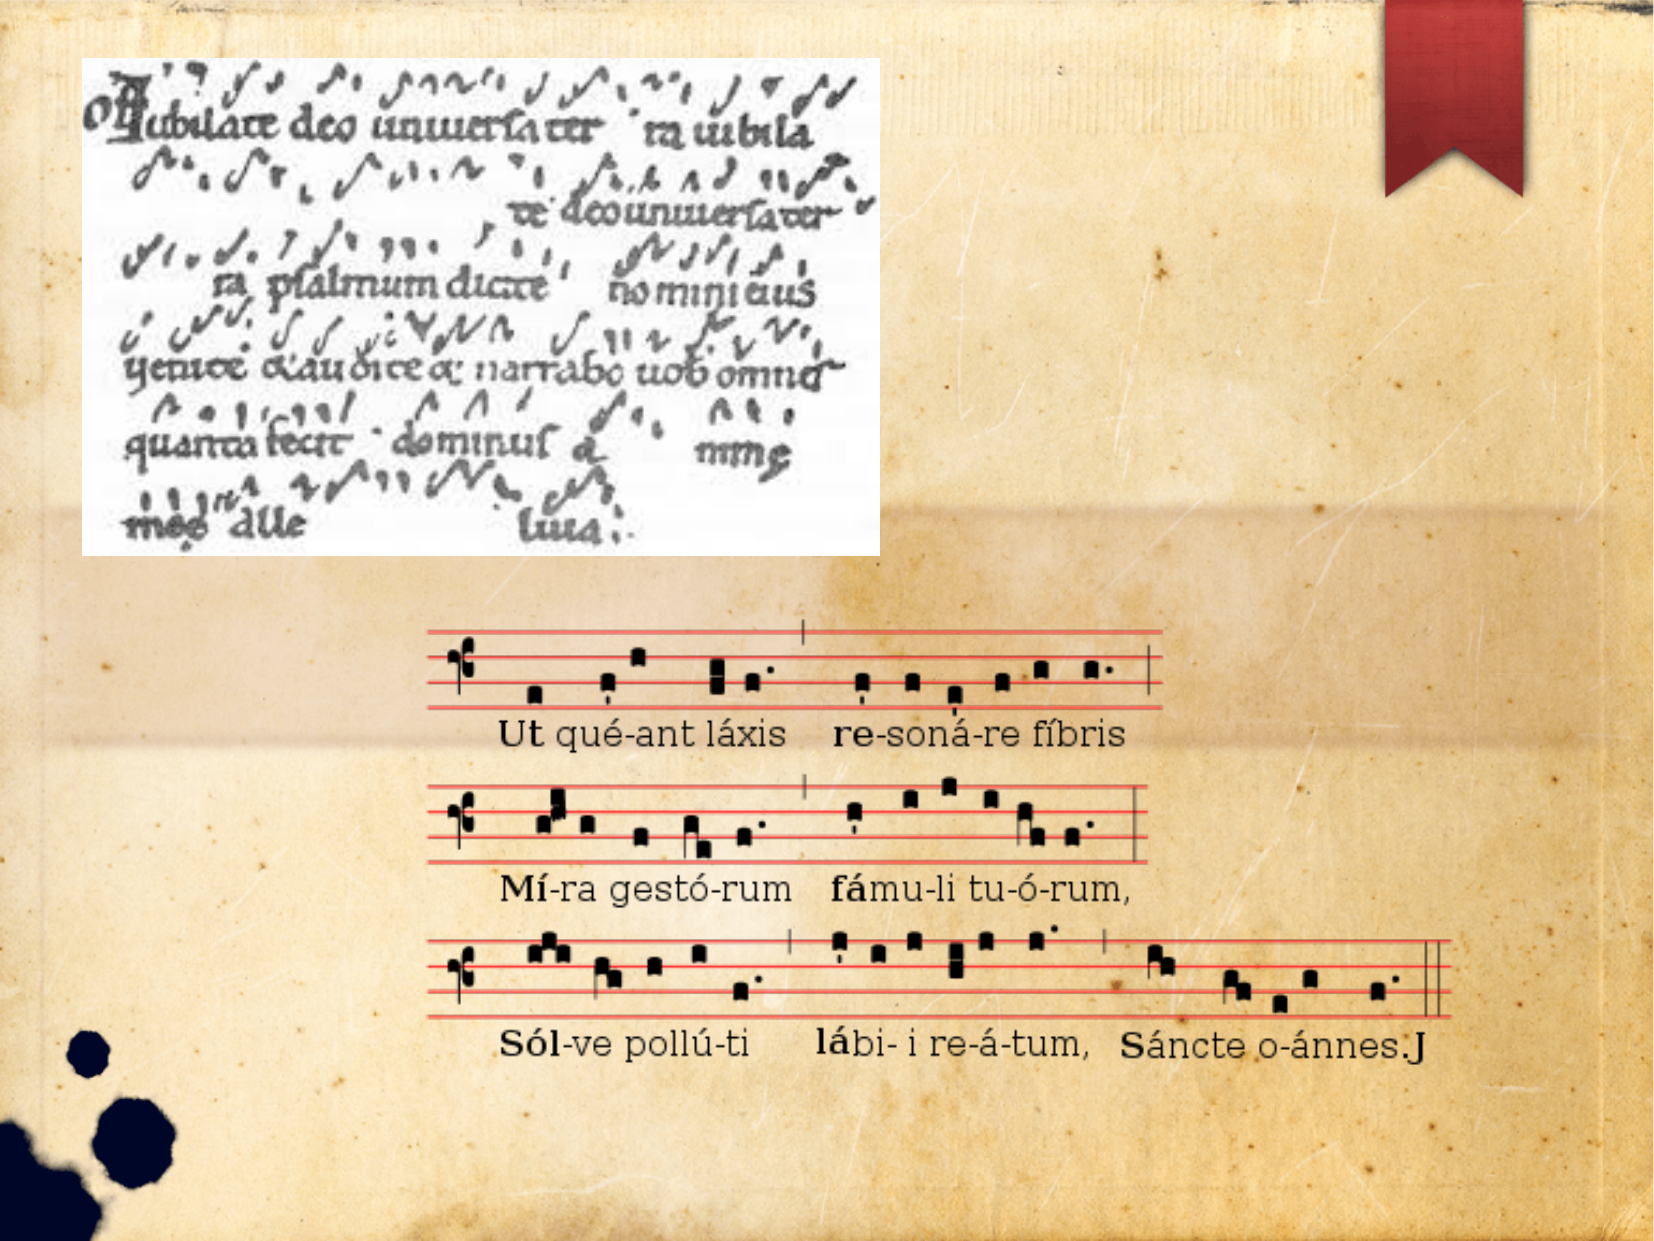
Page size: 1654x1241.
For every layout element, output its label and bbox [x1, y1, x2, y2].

chart [526, 432, 1128, 592]
picture [0, 0, 1654, 1241]
